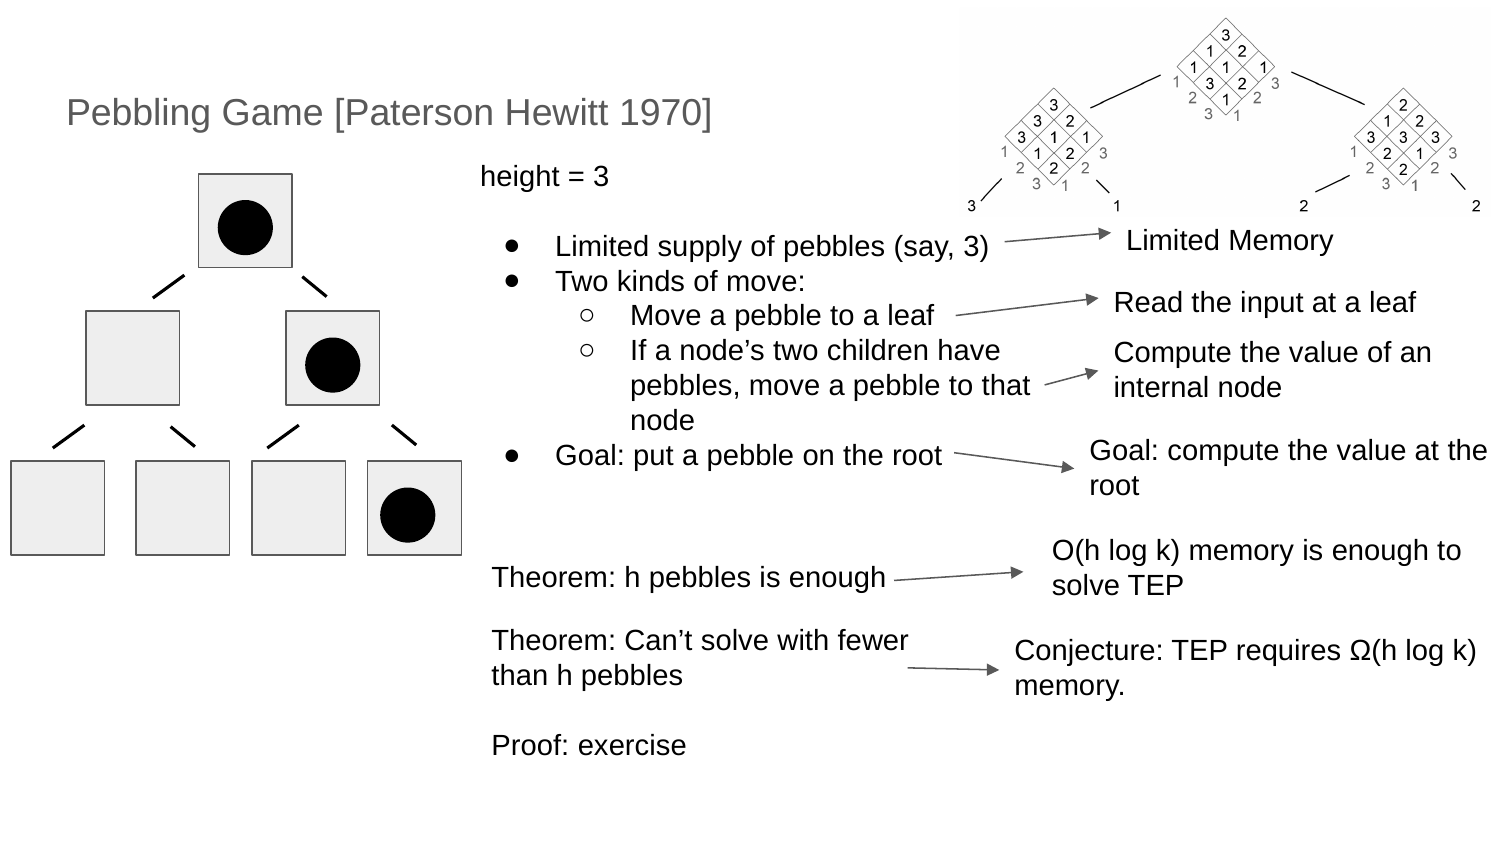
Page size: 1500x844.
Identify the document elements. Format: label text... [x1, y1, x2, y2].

text_box O(h log k) memory is enough to solve TEP [1036, 516, 1491, 615]
text_box Limited Memory [1111, 206, 1500, 260]
text_box height = 3 Limited supply of pebbles (say, 3) Two kinds of move: Move a pebble to a leaf If a node’s two children have pebbles, move a pebble to that node Goal: put a pebble on the root [465, 141, 1071, 462]
text_box Conjecture: TEP requires Ω(h log k) memory. [999, 616, 1500, 724]
text_box [198, 173, 293, 268]
text_box Compute the value of an internal node [1098, 318, 1491, 416]
text_box [10, 461, 105, 556]
text_box Read the input at a leaf [1098, 268, 1500, 322]
text_box Goal: compute the value at the root [1074, 416, 1500, 515]
text_box [135, 461, 230, 556]
text_box [285, 311, 380, 406]
picture [959, 7, 1491, 217]
text_box Theorem: h pebbles is enough [476, 543, 931, 597]
text_box [251, 461, 346, 556]
text_box [85, 311, 180, 406]
text_box Theorem: Can’t solve with fewer than h pebbles Proof: exercise [476, 606, 931, 766]
text_box [367, 461, 462, 556]
title Pebbling Game [Paterson Hewitt 1970] [51, 72, 959, 167]
